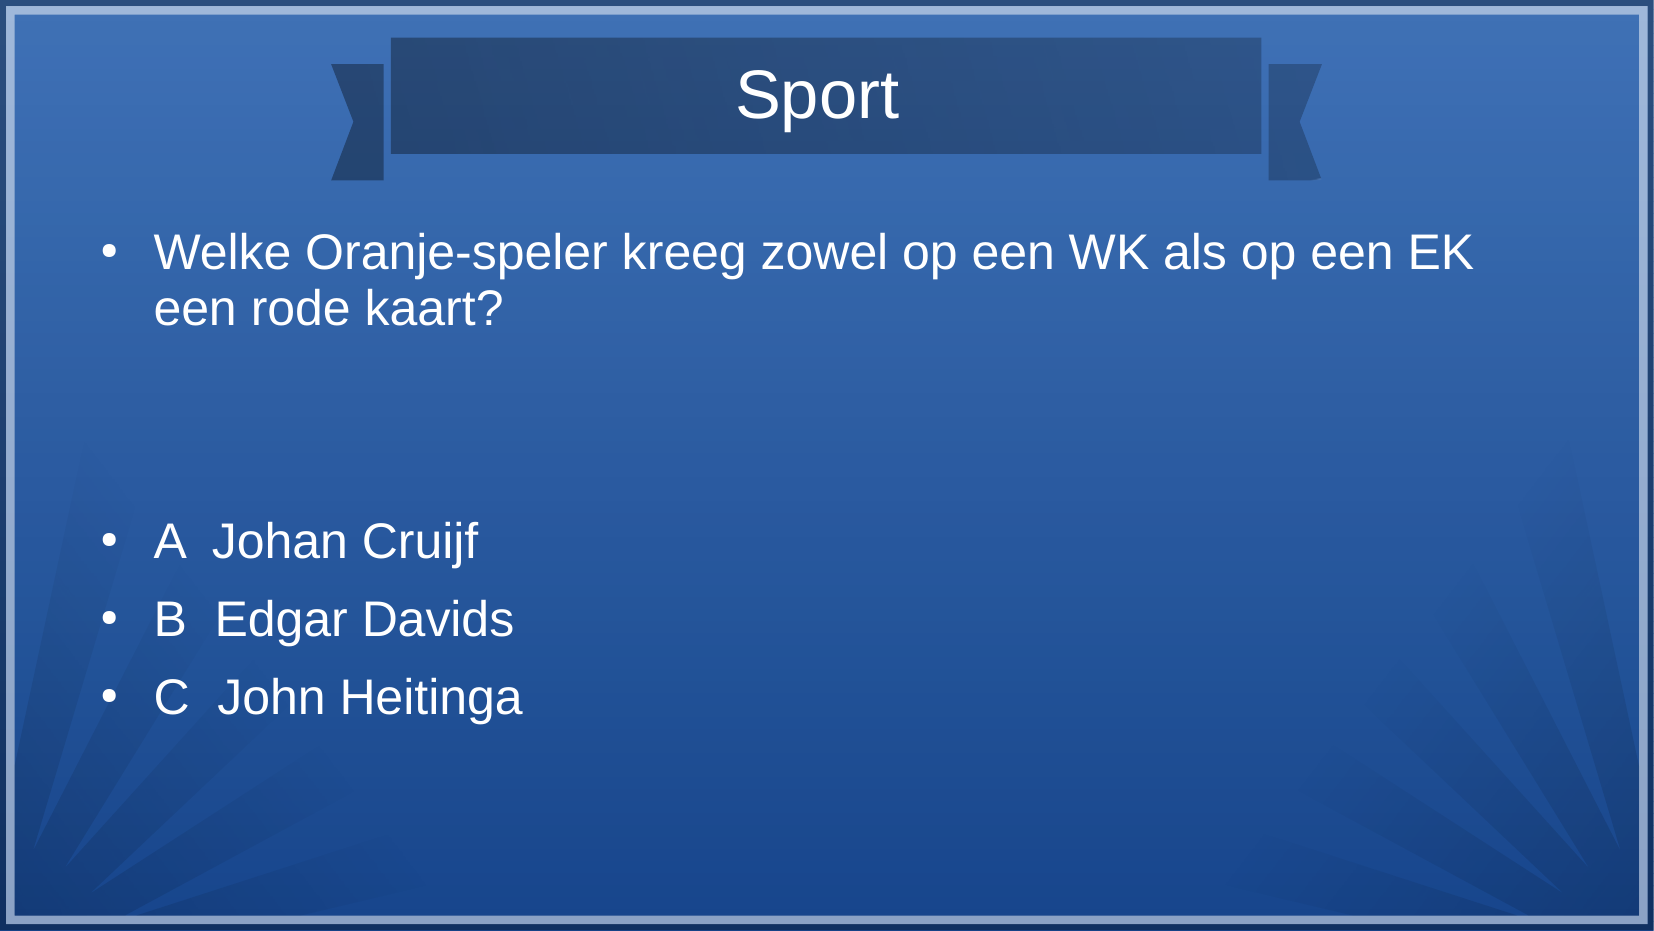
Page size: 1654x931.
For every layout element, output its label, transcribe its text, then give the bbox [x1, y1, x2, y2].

title Sport [389, 35, 1264, 154]
list Welke Oranje-speler kreeg zowel op een WK als op een EK een rode kaart? A Johan Cruijf B Edgar Davids C John Heitinga [82, 224, 1571, 848]
